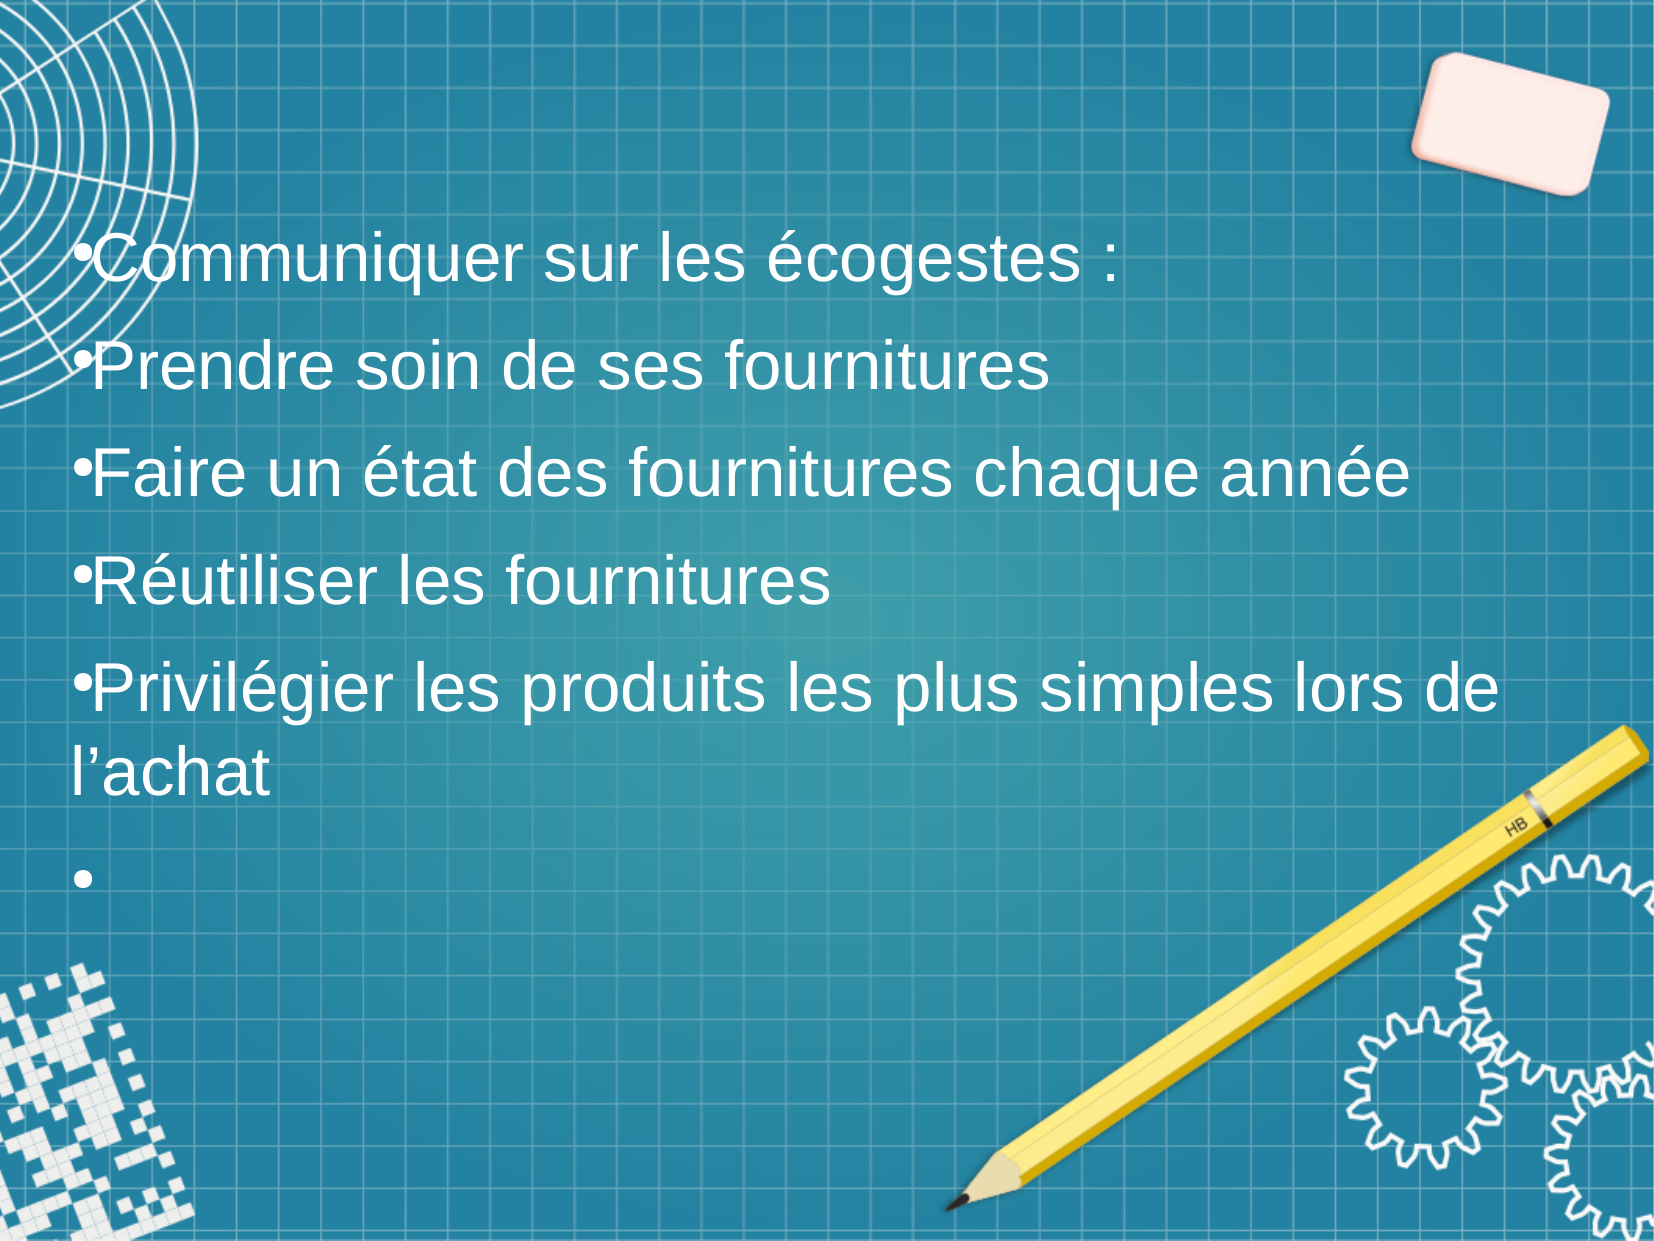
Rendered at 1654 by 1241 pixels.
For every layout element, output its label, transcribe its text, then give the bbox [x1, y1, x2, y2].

list Communiquer sur les écogestes : Prendre soin de ses fournitures Faire un état des fournitures chaque année Réutiliser les fournitures Privilégier les produits les plus simples lors de l’achat [70, 212, 1560, 815]
